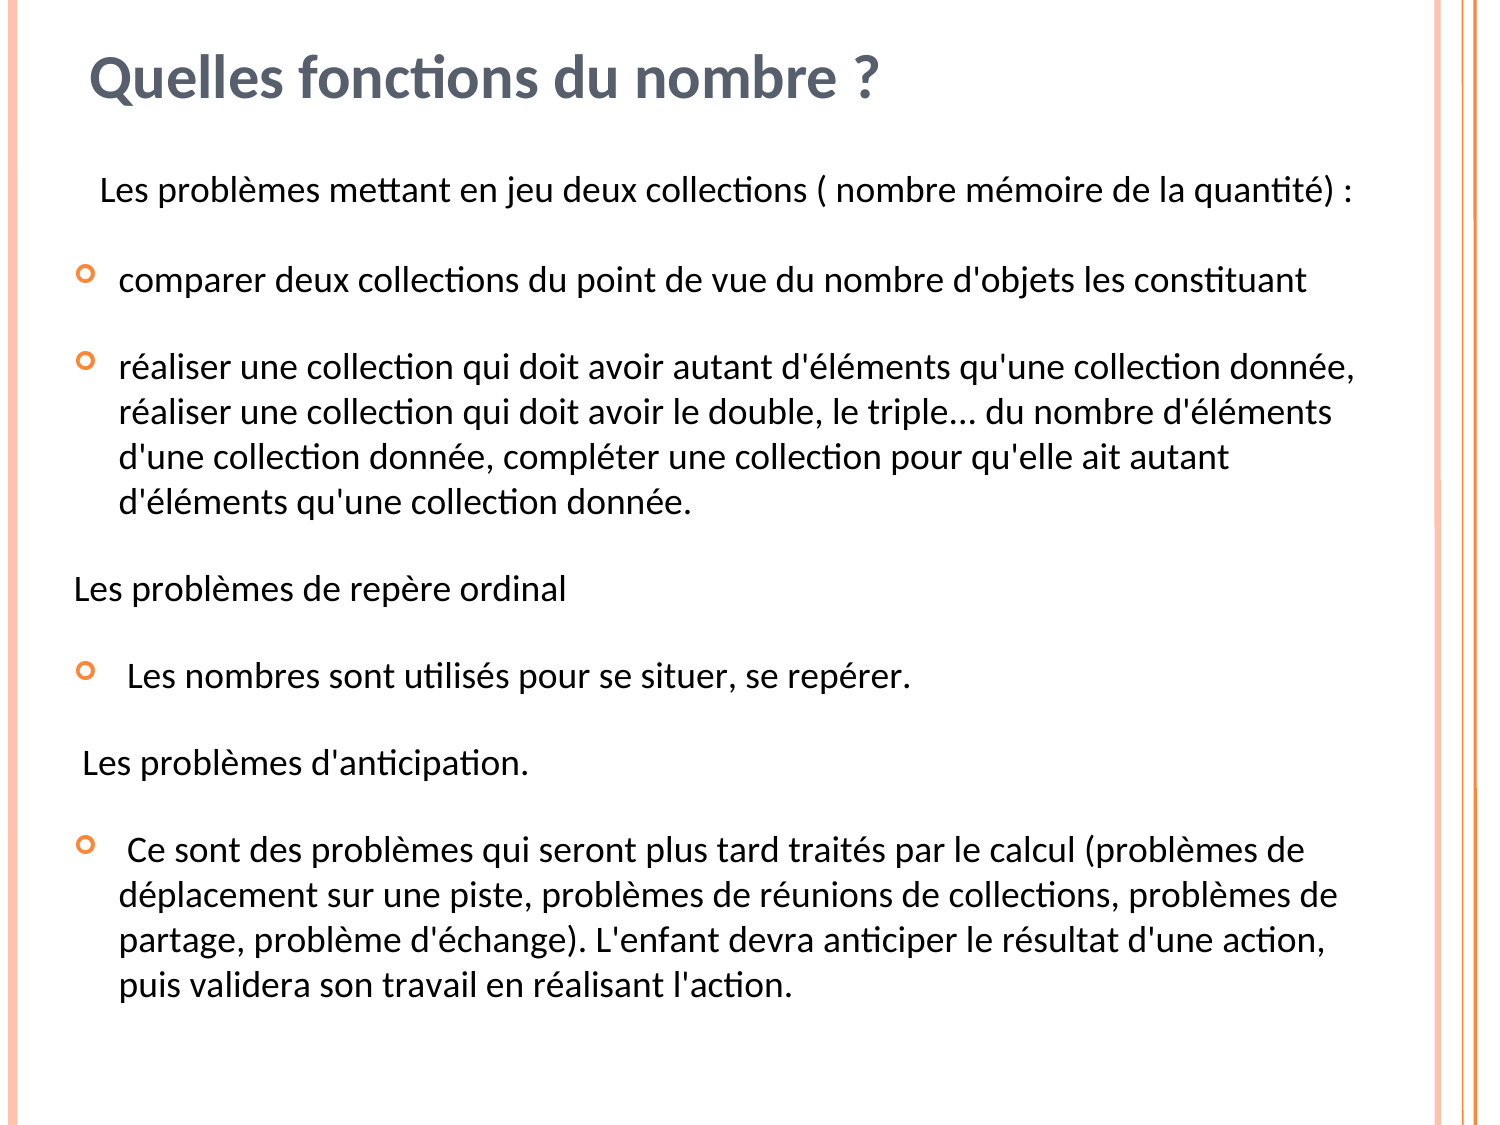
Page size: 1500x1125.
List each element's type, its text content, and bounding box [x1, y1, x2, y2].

title Quelles fonctions du nombre ? [74, 28, 1300, 119]
text_box Les problèmes mettant en jeu deux collections ( nombre mémoire de la quantité) : comparer deux collections du point de vue du nombre d'objets les constituant réaliser une collection qui doit avoir autant d'éléments qu'une collection donnée, réaliser une collection qui doit avoir le double, le triple... du nombre d'éléments d'une collection donnée, compléter une collection pour qu'elle ait autant d'éléments qu'une collection donnée. Les problèmes de repère ordinal Les nombres sont utilisés pour se situer, se repérer. Les problèmes d'anticipation. Ce sont des problèmes qui seront plus tard traités par le calcul (problèmes de déplacement sur une piste, problèmes de réunions de collections, problèmes de partage, problème d'échange). L'enfant devra anticiper le résultat d'une action, puis validera son travail en réalisant l'action. [59, 145, 1388, 945]
